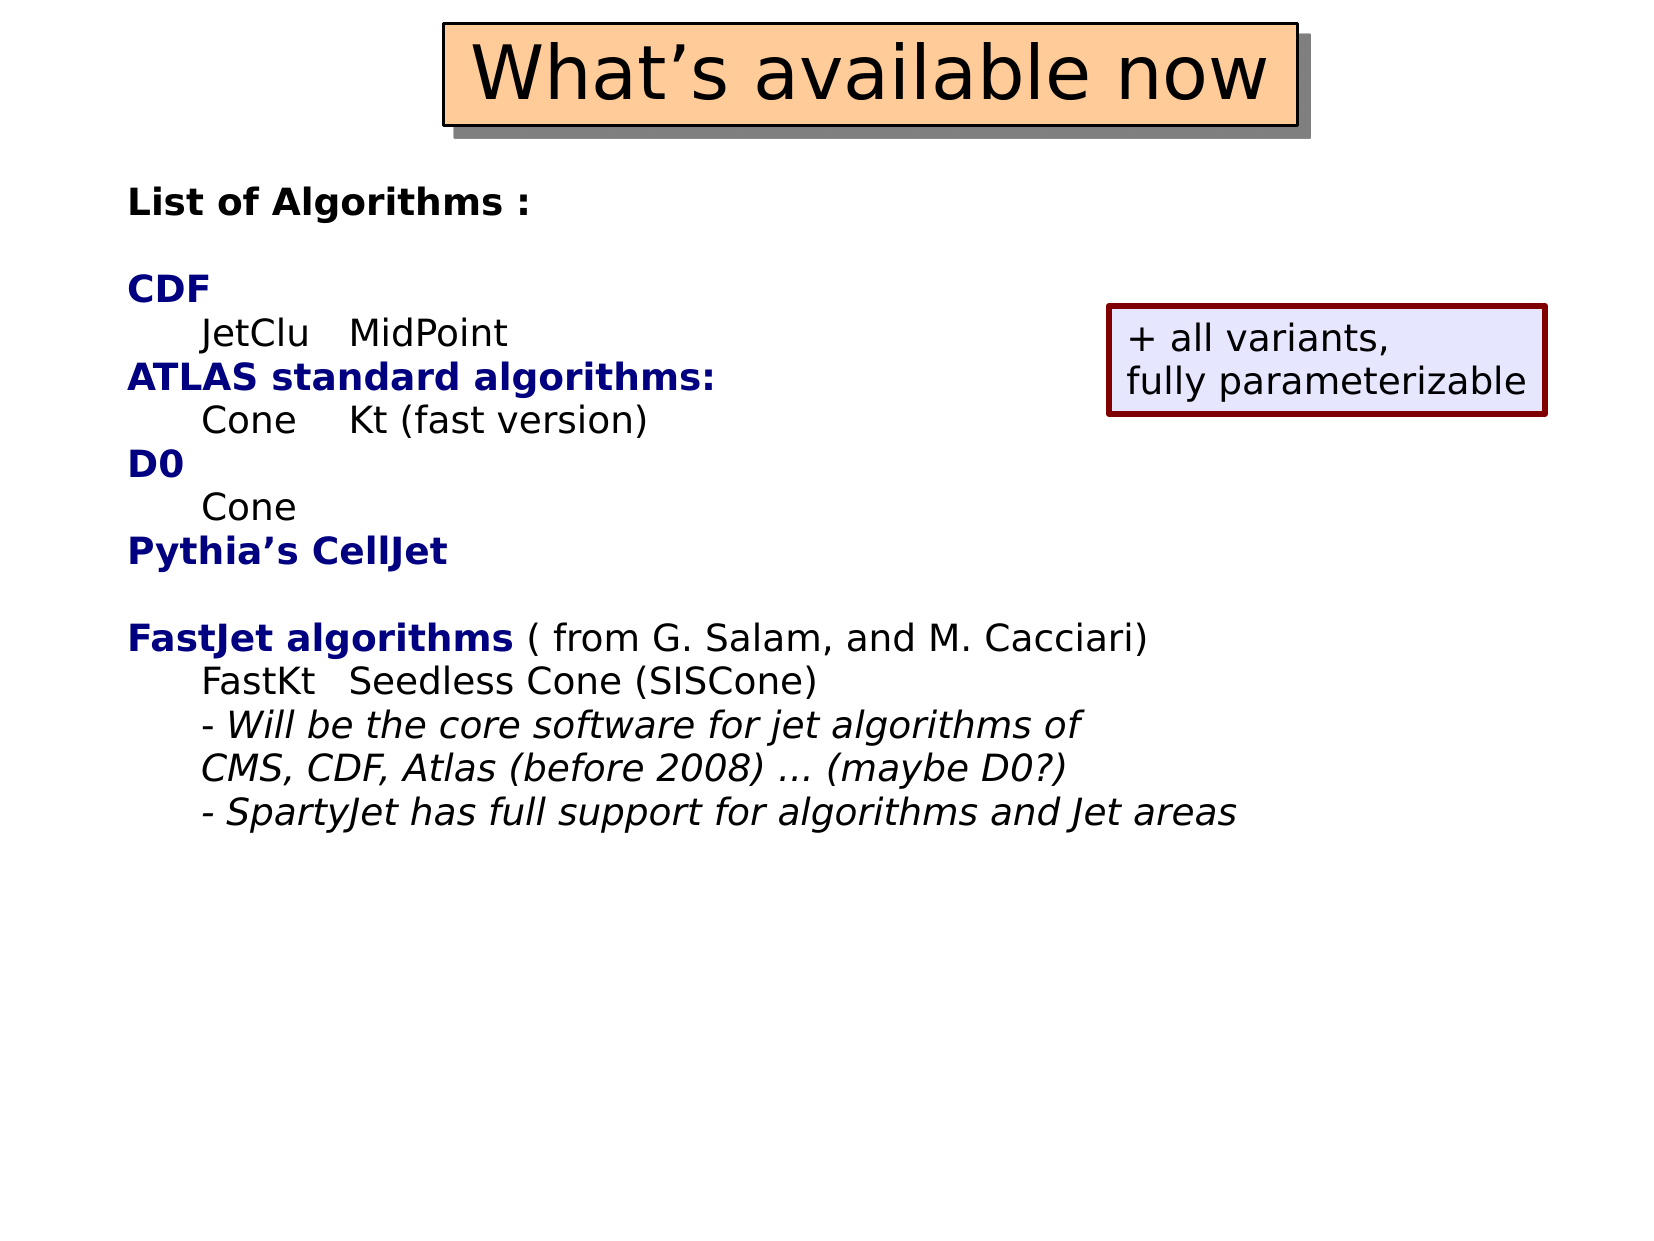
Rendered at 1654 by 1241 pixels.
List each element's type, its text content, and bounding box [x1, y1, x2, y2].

text_box List of Algorithms : CDF JetClu MidPoint ATLAS standard algorithms: Cone Kt (fast version) D0 Cone Pythia’s CellJet FastJet algorithms ( from G. Salam, and M. Cacciari) FastKt Seedless Cone (SISCone) - Will be the core software for jet algorithms of CMS, CDF, Atlas (before 2008) ... (maybe D0?) - SpartyJet has full support for algorithms and Jet areas [112, 173, 1254, 929]
text_box What’s available now [443, 23, 1298, 126]
text_box + all variants, fully parameterizable [1108, 305, 1546, 414]
